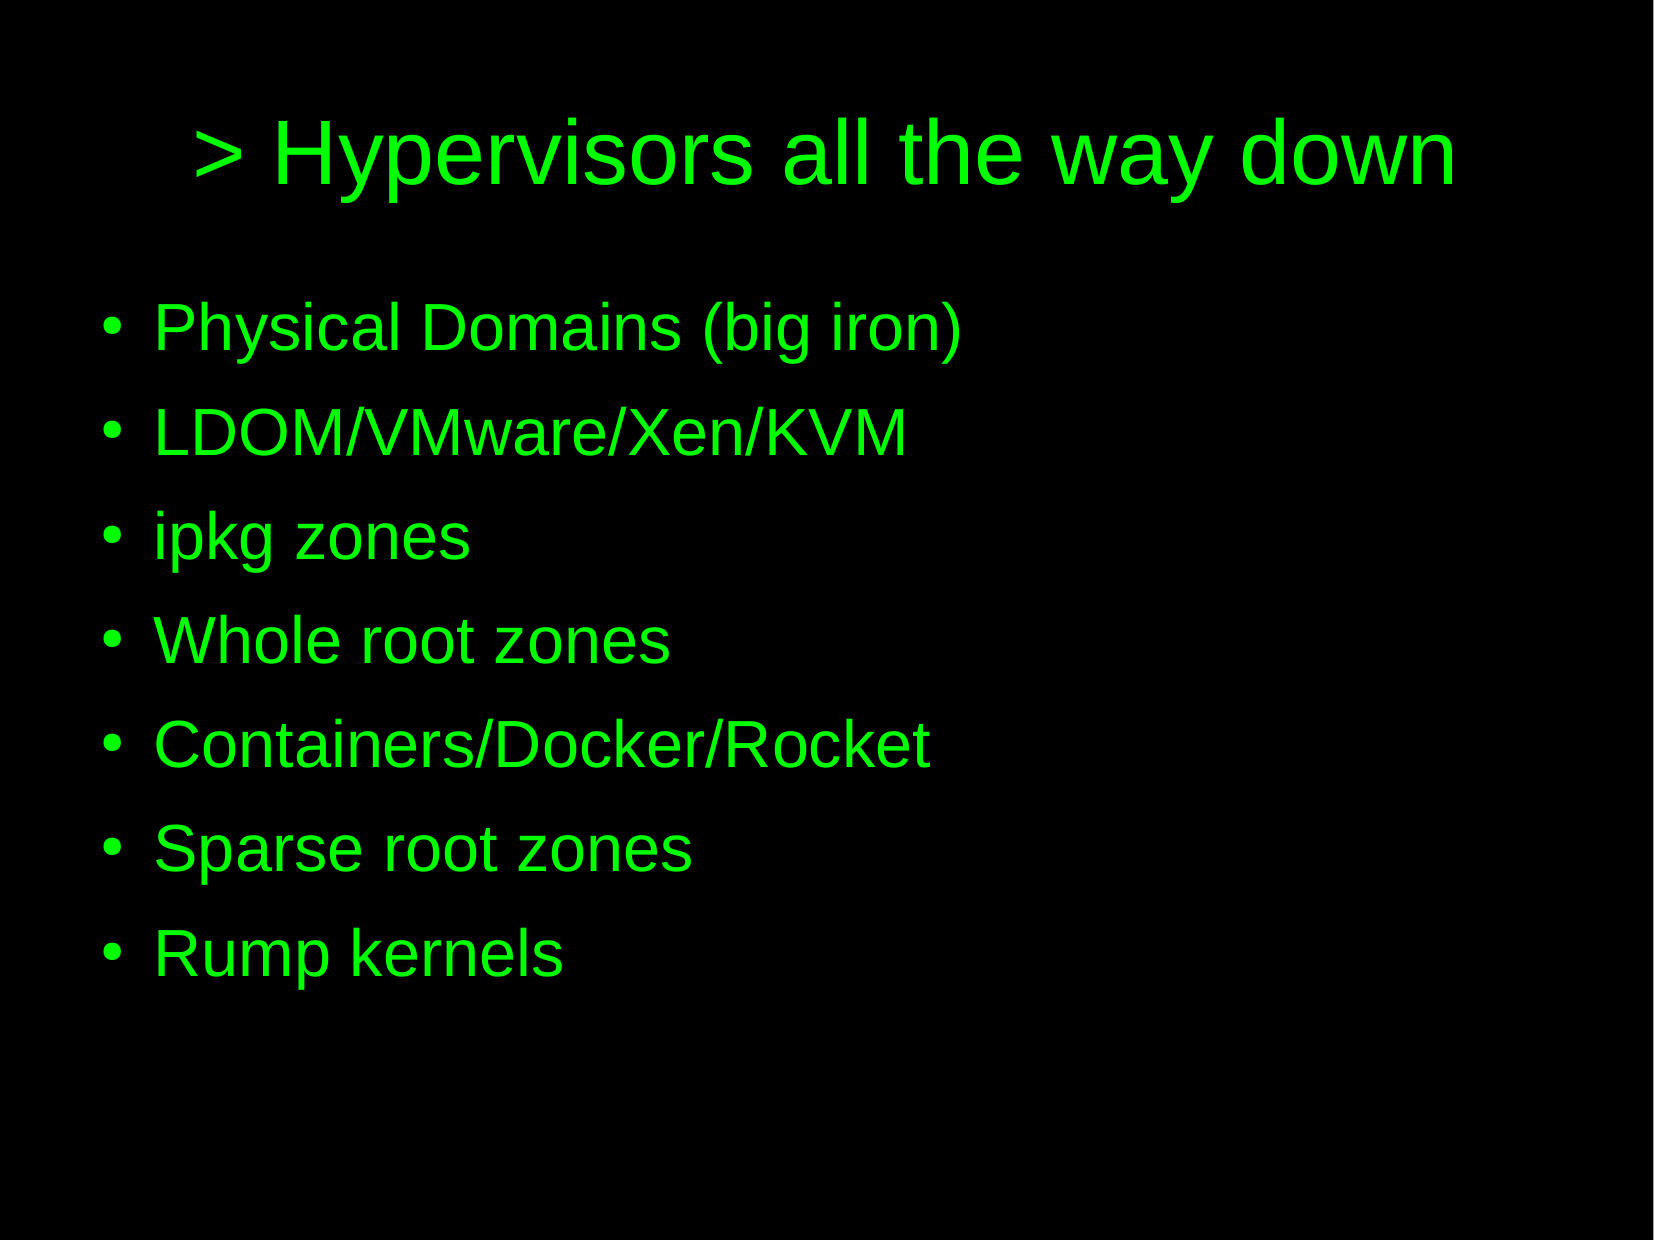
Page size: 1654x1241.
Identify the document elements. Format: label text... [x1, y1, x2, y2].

list Physical Domains (big iron) LDOM/VMware/Xen/KVM ipkg zones Whole root zones Containers/Docker/Rocket Sparse root zones Rump kernels [82, 290, 1571, 1010]
title > Hypervisors all the way down [82, 49, 1571, 257]
